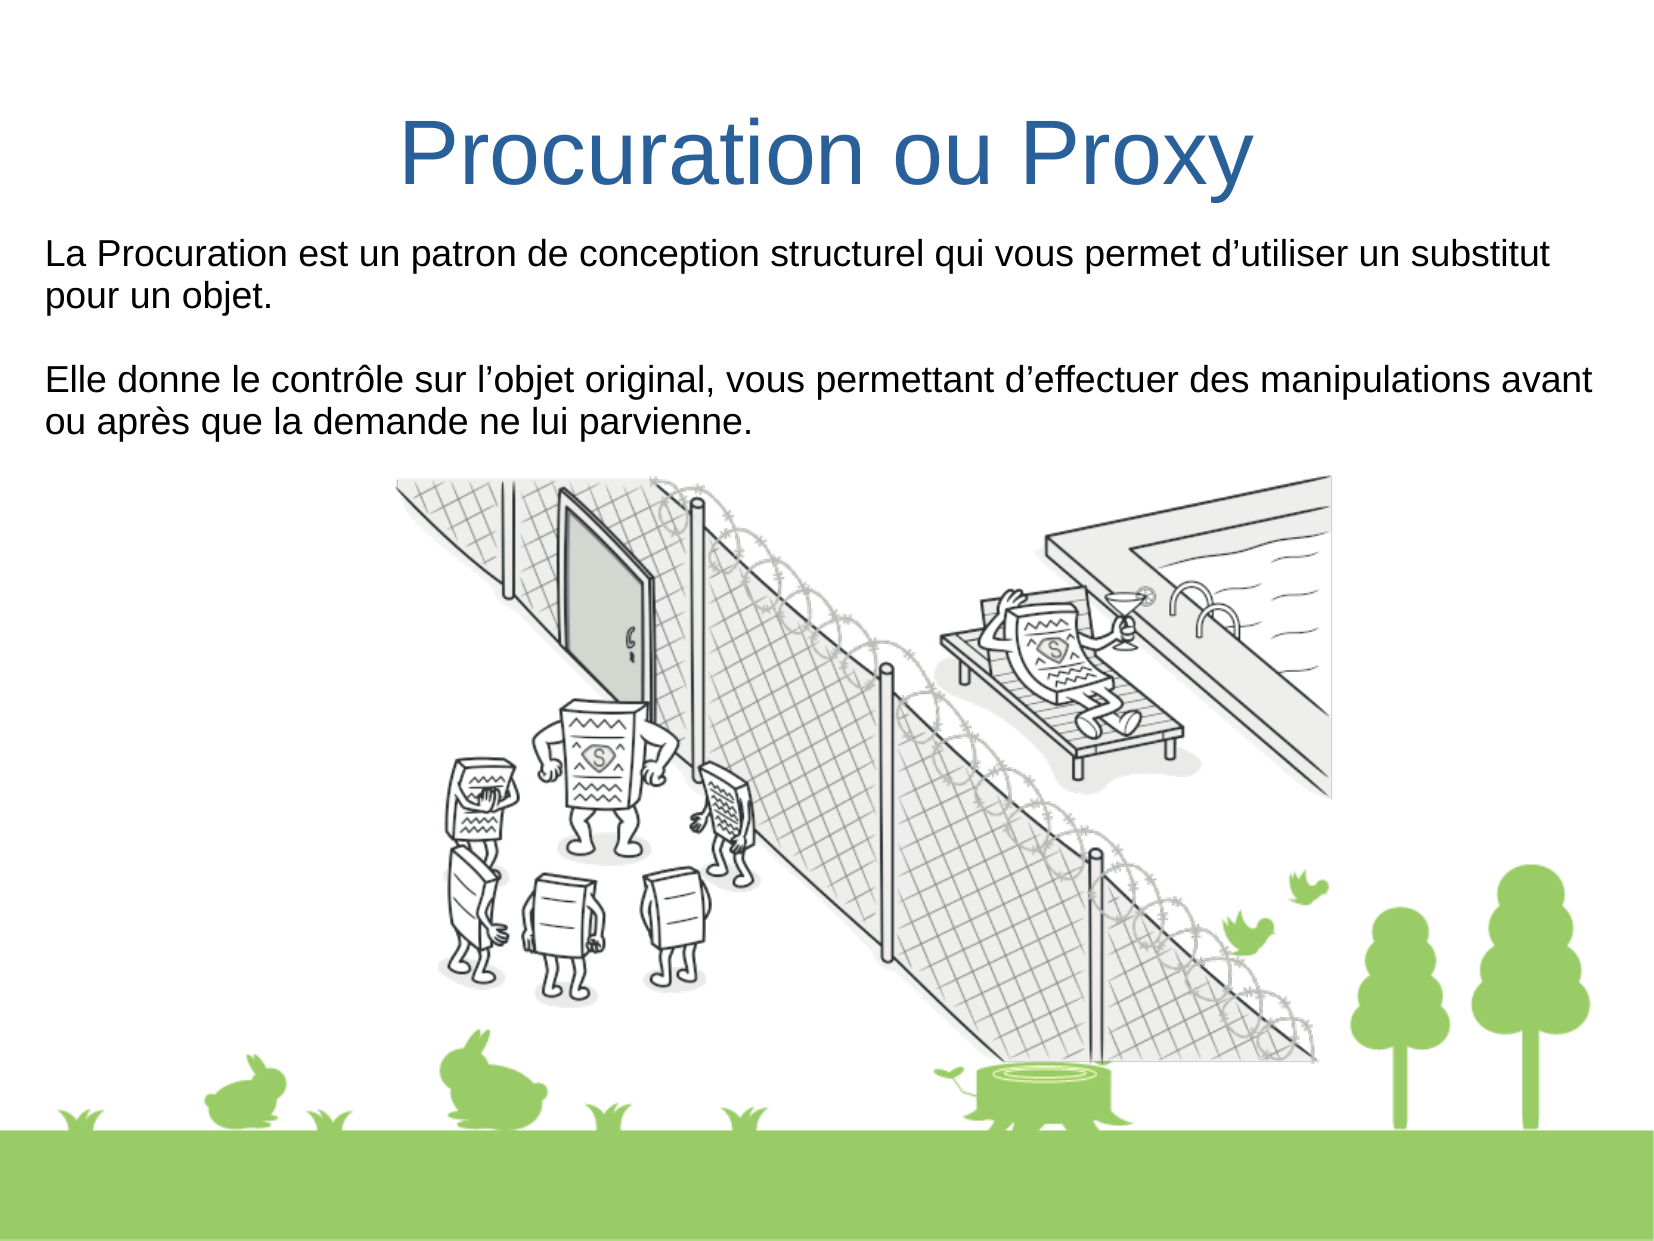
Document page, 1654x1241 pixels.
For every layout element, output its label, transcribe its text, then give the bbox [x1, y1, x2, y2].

title Procuration ou Proxy [82, 49, 1571, 225]
text_box La Procuration est un patron de conception structurel qui vous permet d’utiliser un substitut pour un objet. Elle donne le contrôle sur l’objet original, vous permettant d’effectuer des manipulations avant ou après que la demande ne lui parvienne. [30, 225, 1636, 450]
picture [0, 0, 1654, 1241]
